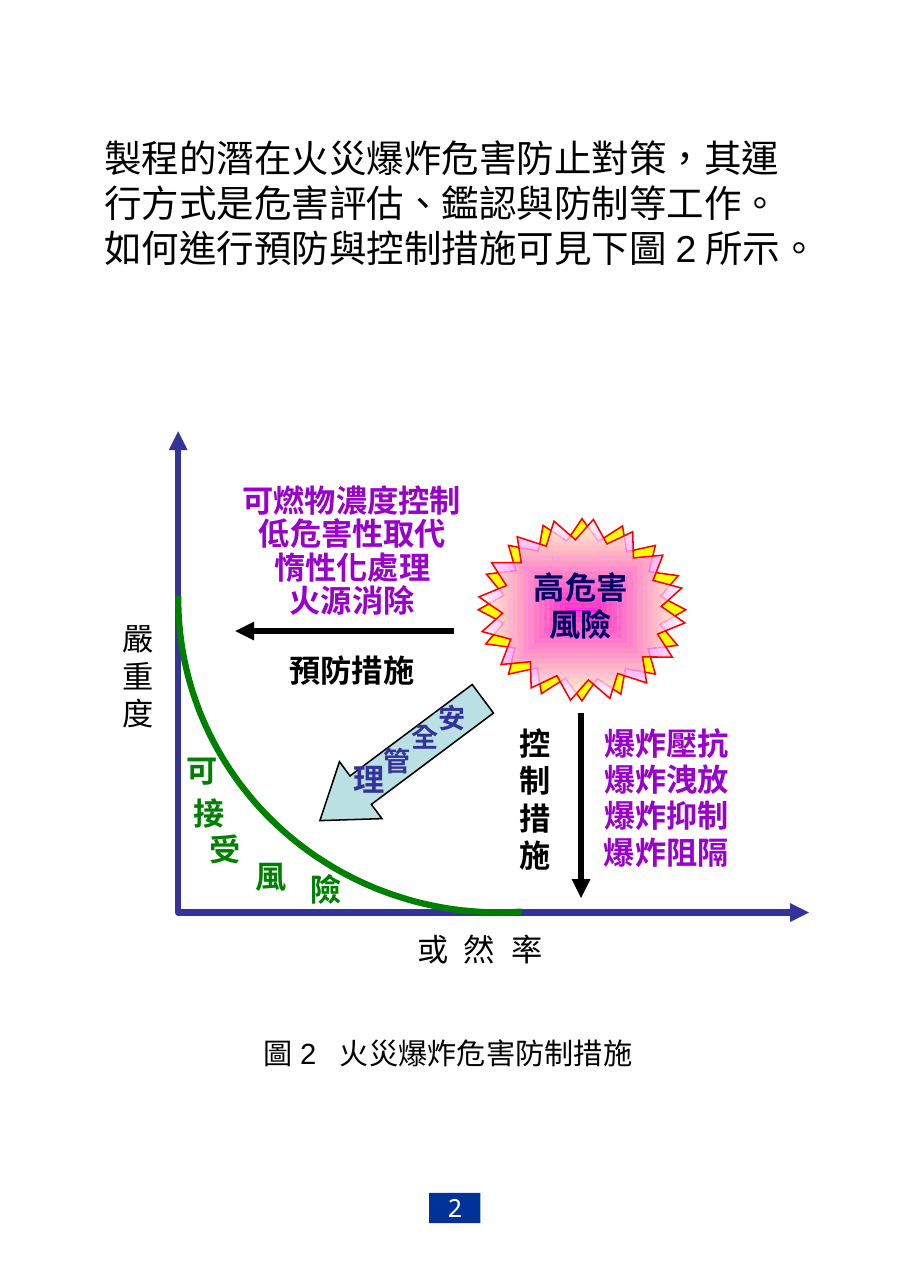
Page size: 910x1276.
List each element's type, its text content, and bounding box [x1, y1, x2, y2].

text_box [482, 697, 494, 722]
text_box 預防措施 [273, 642, 441, 697]
text_box 管 [367, 735, 427, 785]
text_box 2 [429, 1192, 481, 1224]
text_box 製程的潛在火災爆炸危害防止對策，其運行方式是危害評估、鑑認與防制等工作。如何進行預防與控制措施可見下圖2所示。 [88, 127, 819, 279]
text_box 理 [337, 752, 401, 806]
text_box 火源消除 [273, 572, 431, 627]
text_box 接 [178, 786, 242, 840]
text_box 風 [239, 849, 303, 903]
text_box 接 [201, 815, 207, 822]
text_box 爆炸壓抗 [588, 715, 746, 752]
text_box 險 [294, 861, 358, 916]
text_box 低危害性取代 [360, 527, 371, 540]
text_box 爆炸抑制 [644, 809, 653, 825]
text_box 可燃物濃度控制 [226, 472, 478, 527]
text_box 嚴 重 度 [106, 611, 170, 740]
text_box 爆炸阻隔 [588, 825, 745, 879]
text_box 惰性化處理 [258, 540, 447, 595]
text_box [319, 769, 382, 821]
text_box 爆炸抑制 [588, 788, 746, 843]
text_box 可 [170, 743, 234, 797]
text_box 或 然 率 [401, 922, 559, 976]
text_box 惰性化處理 [313, 561, 324, 572]
text_box 控 制 措 施 [504, 715, 568, 882]
text_box [460, 684, 479, 693]
text_box 安 [423, 693, 482, 743]
text_box [478, 518, 686, 701]
text_box 全 [418, 728, 431, 734]
text_box 全 [395, 712, 455, 761]
text_box 爆炸洩放 [644, 773, 653, 788]
text_box 高危害 風險 [518, 560, 644, 652]
text_box 爆炸洩放 [588, 752, 746, 788]
text_box 爆炸壓抗 [644, 737, 653, 752]
text_box 爆炸抑制 [679, 804, 685, 825]
text_box 低危害性取代 [243, 506, 463, 561]
text_box 圖2 火災爆炸危害防制措施 [242, 1027, 661, 1079]
text_box 受 [193, 822, 257, 876]
